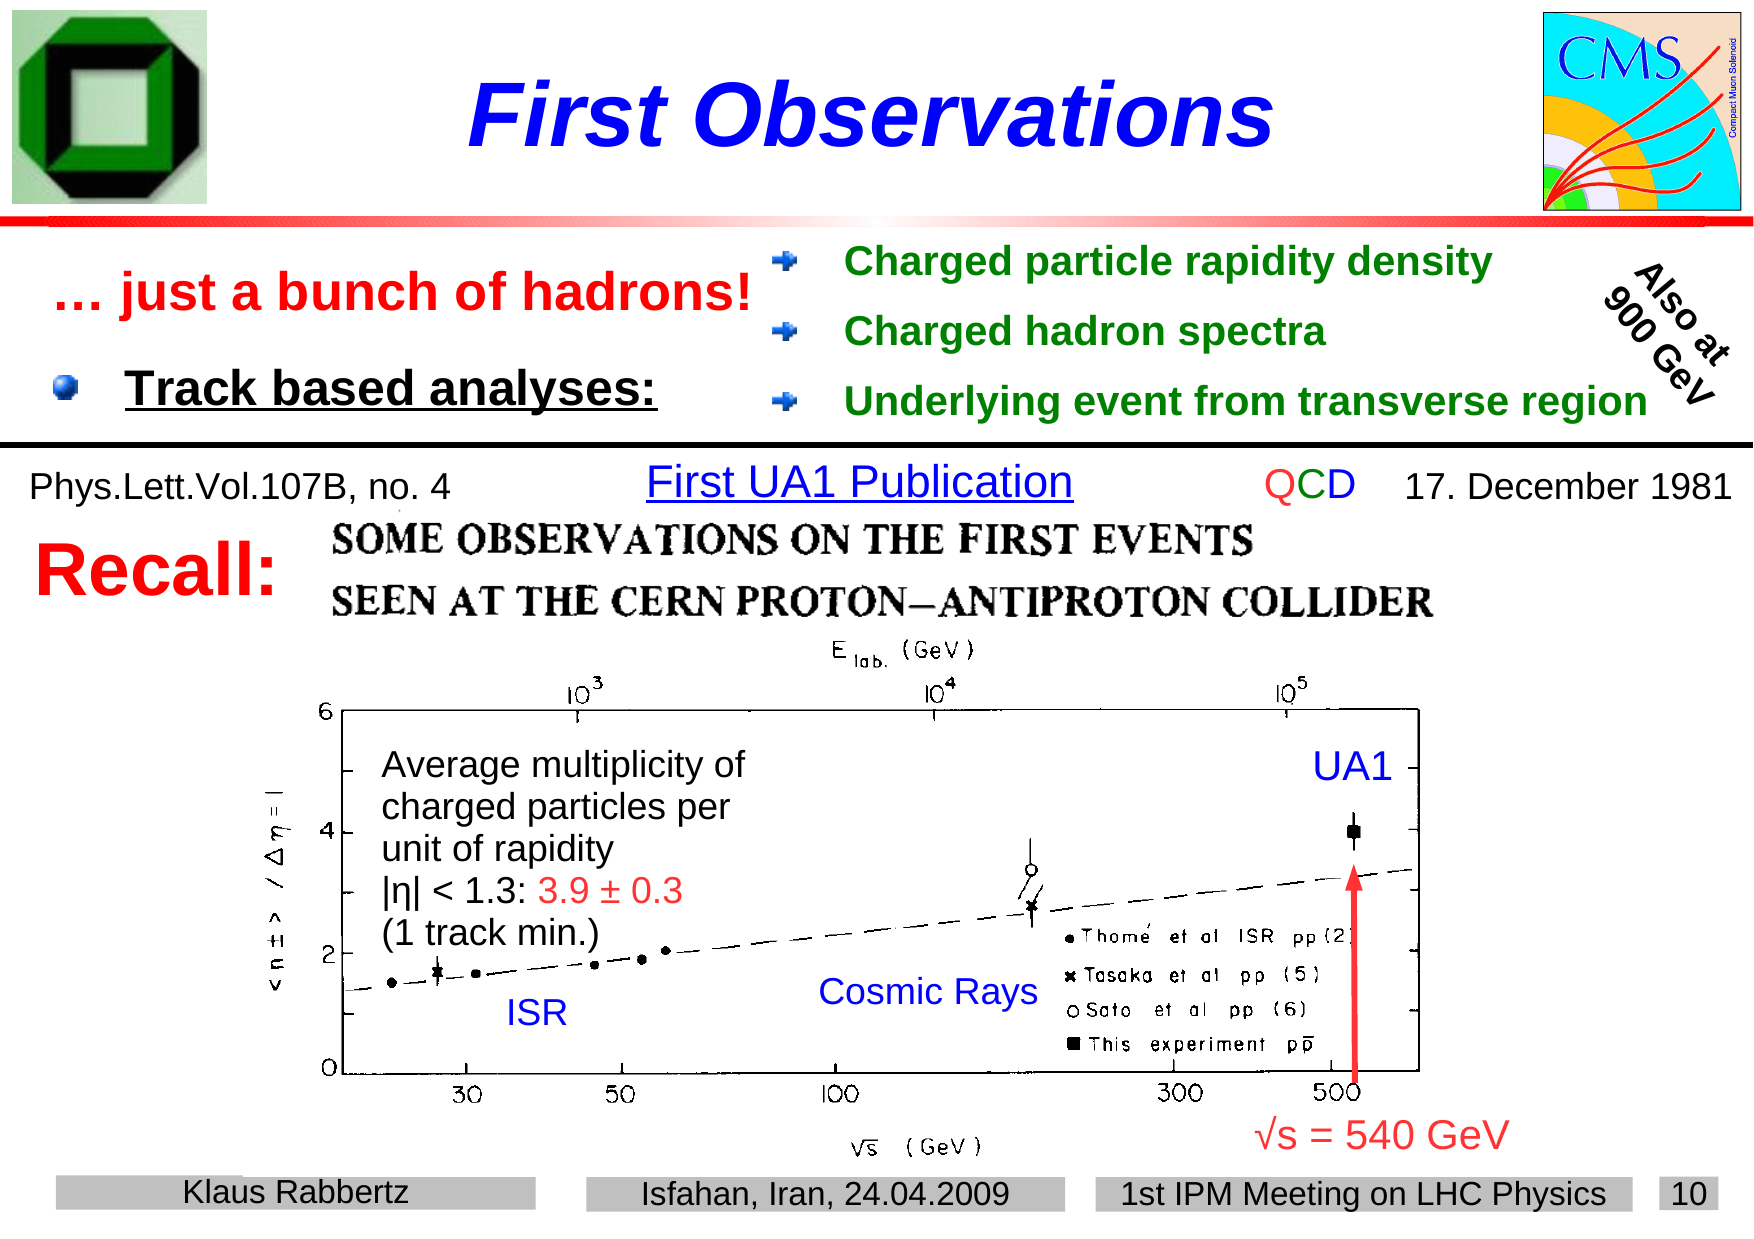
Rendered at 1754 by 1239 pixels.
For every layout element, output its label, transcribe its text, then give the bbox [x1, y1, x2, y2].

text_box ISR [494, 979, 581, 1046]
picture [12, 10, 207, 204]
text_box Cosmic Rays [806, 958, 1051, 1025]
picture [1542, 11, 1742, 211]
text_box √s = 540 GeV [1242, 1100, 1523, 1171]
list Charged particle rapidity density Charged hadron spectra Underlying event from transverse region [713, 237, 1668, 442]
text_box Phys.Lett.Vol.107B, no. 4 [17, 453, 464, 781]
text_box QCD [1252, 449, 1377, 524]
list Track based analyses: [41, 359, 713, 417]
text_box 17. December 1981 [1392, 454, 1754, 524]
text_box Recall: [22, 515, 293, 624]
title First Observations [220, 16, 1525, 213]
text_box … just a bunch of hadrons! [39, 250, 767, 336]
text_box Also at 900 GeV [1668, 242, 1754, 437]
picture [243, 504, 1449, 1177]
text_box UA1 [1300, 730, 1406, 802]
text_box Average multiplicity of charged particles per unit of rapidity |η| < 1.3: 3.9 ± 0.3 (1 track min.) [369, 732, 757, 966]
text_box First UA1 Publication [633, 448, 1115, 524]
